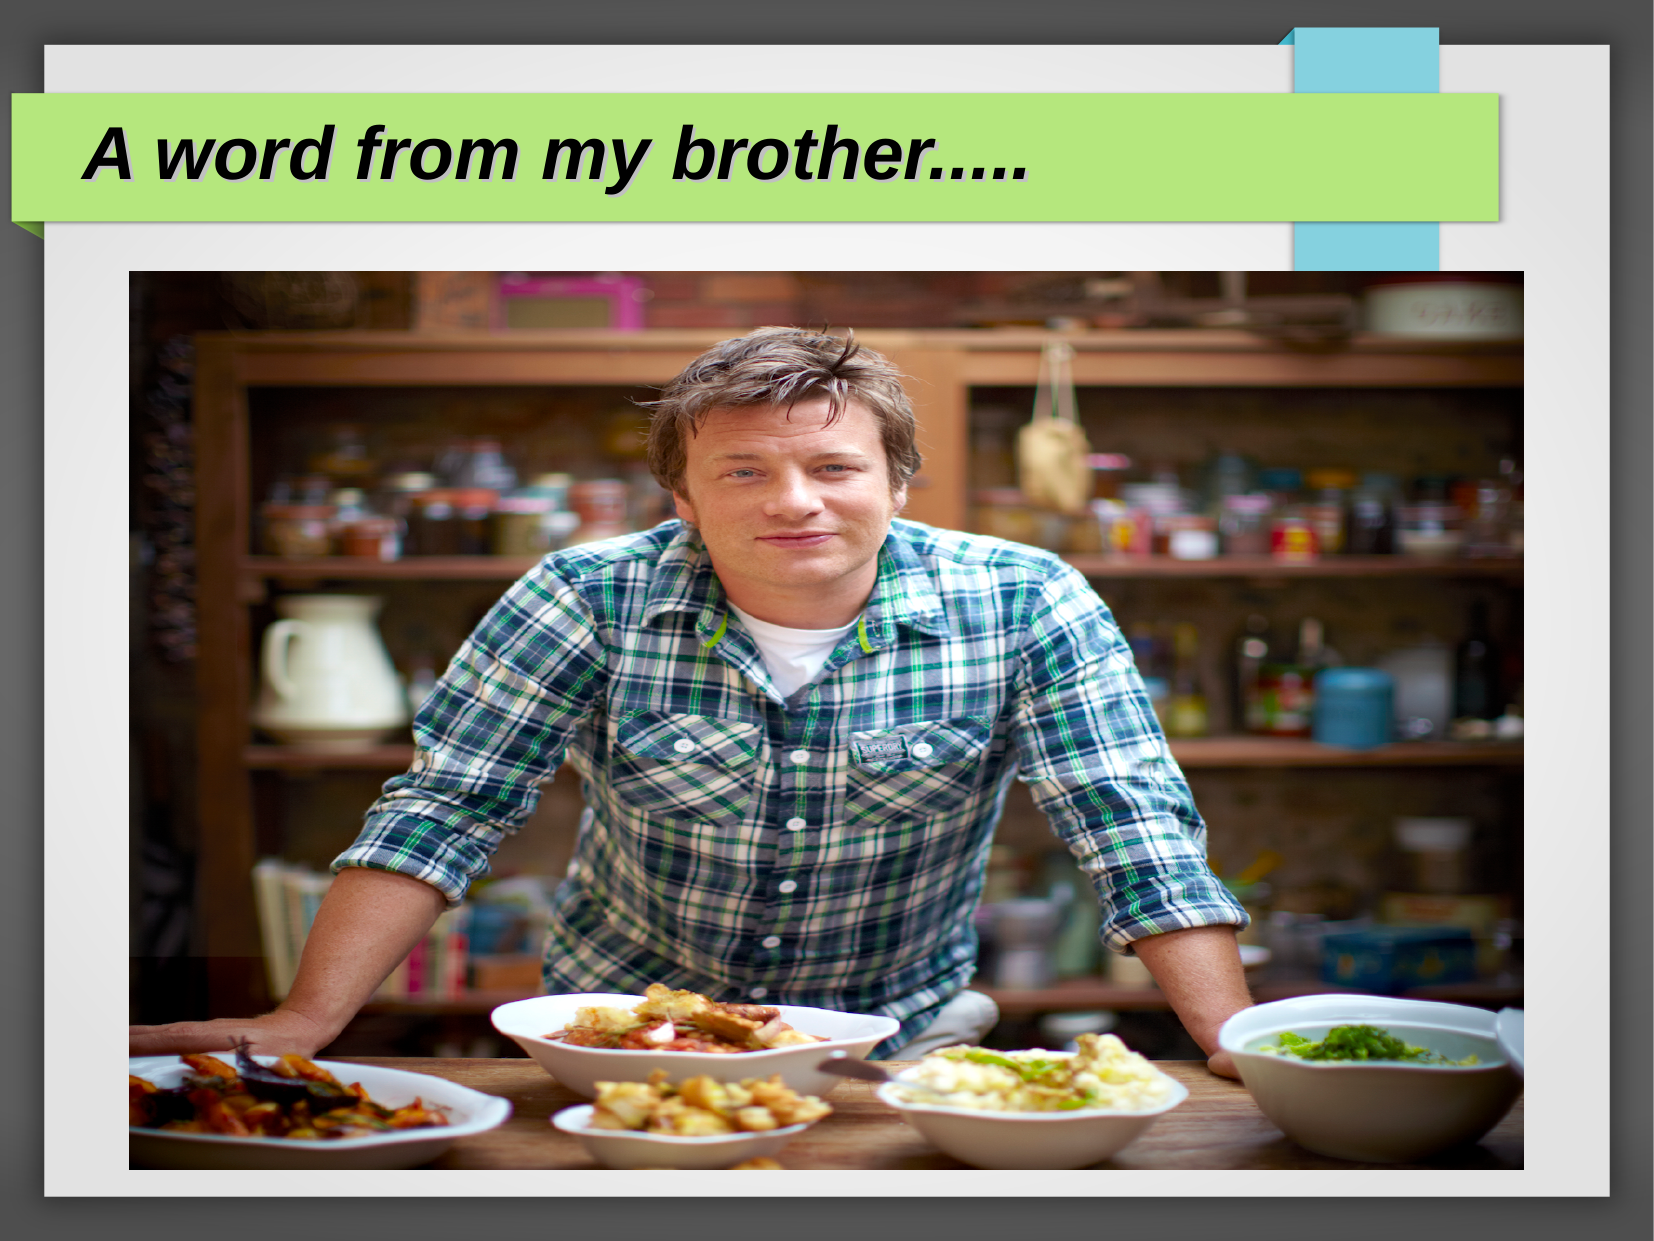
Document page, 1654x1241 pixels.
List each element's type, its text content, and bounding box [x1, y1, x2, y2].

picture [0, 0, 1654, 1241]
title A word from my brother..... [82, 94, 1264, 213]
